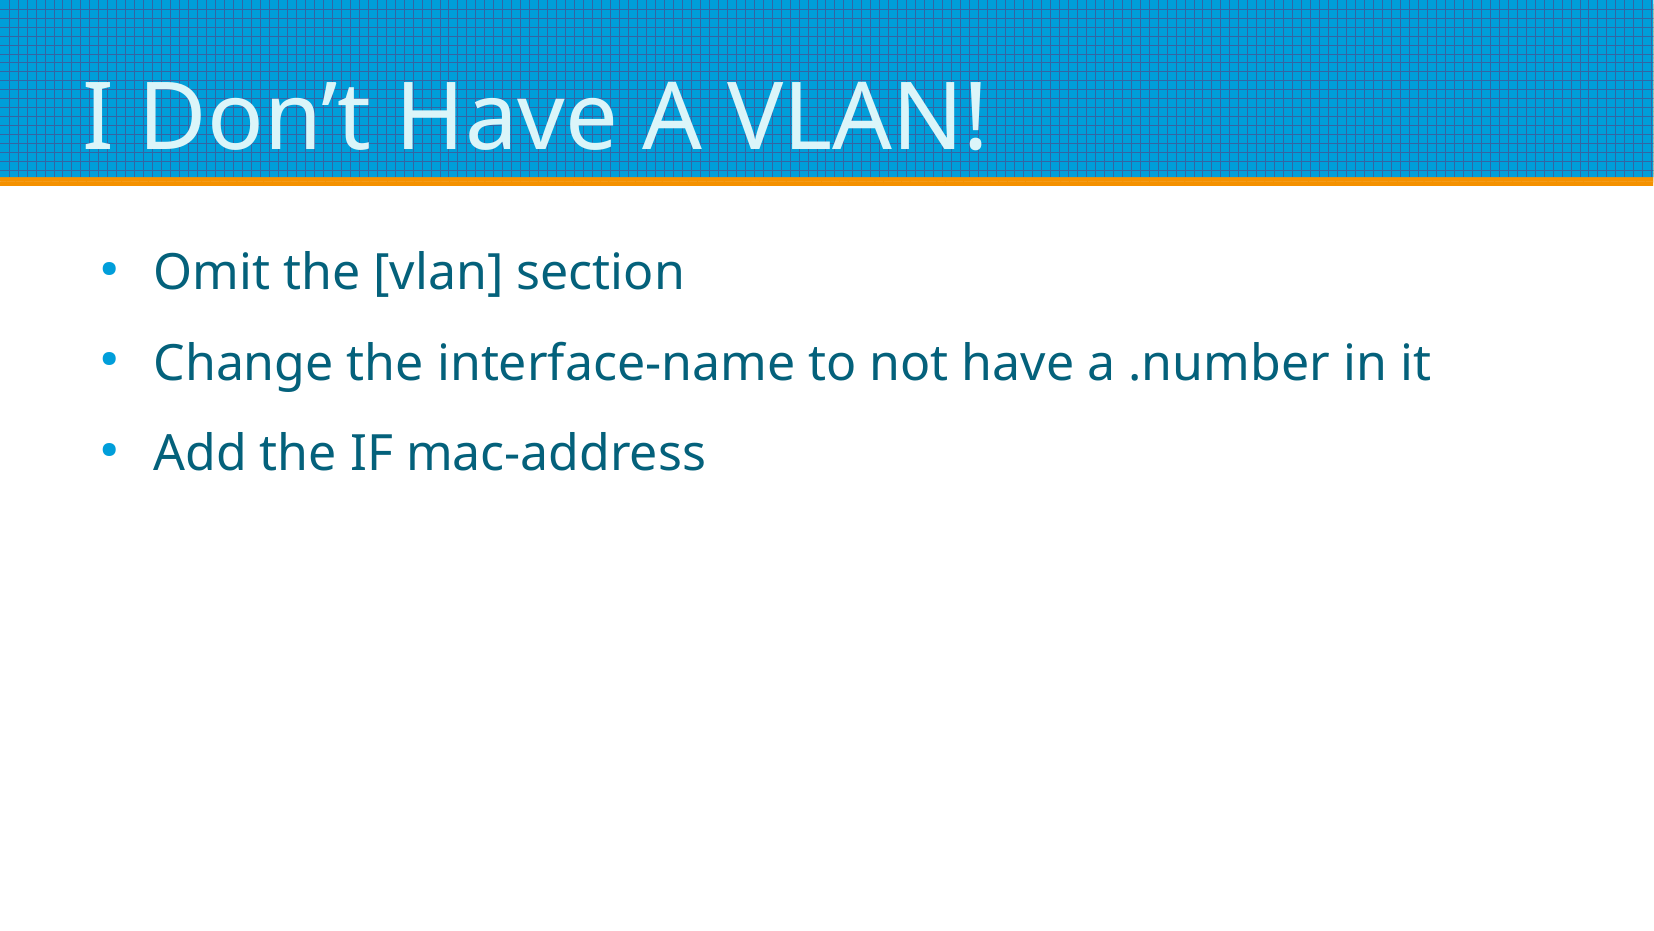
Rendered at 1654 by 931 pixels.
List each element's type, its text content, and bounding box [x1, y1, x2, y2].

list Omit the [vlan] section Change the interface-name to not have a .number in it Add the IF mac-address [82, 236, 1571, 813]
title I Don’t Have A VLAN! [82, 14, 1571, 178]
